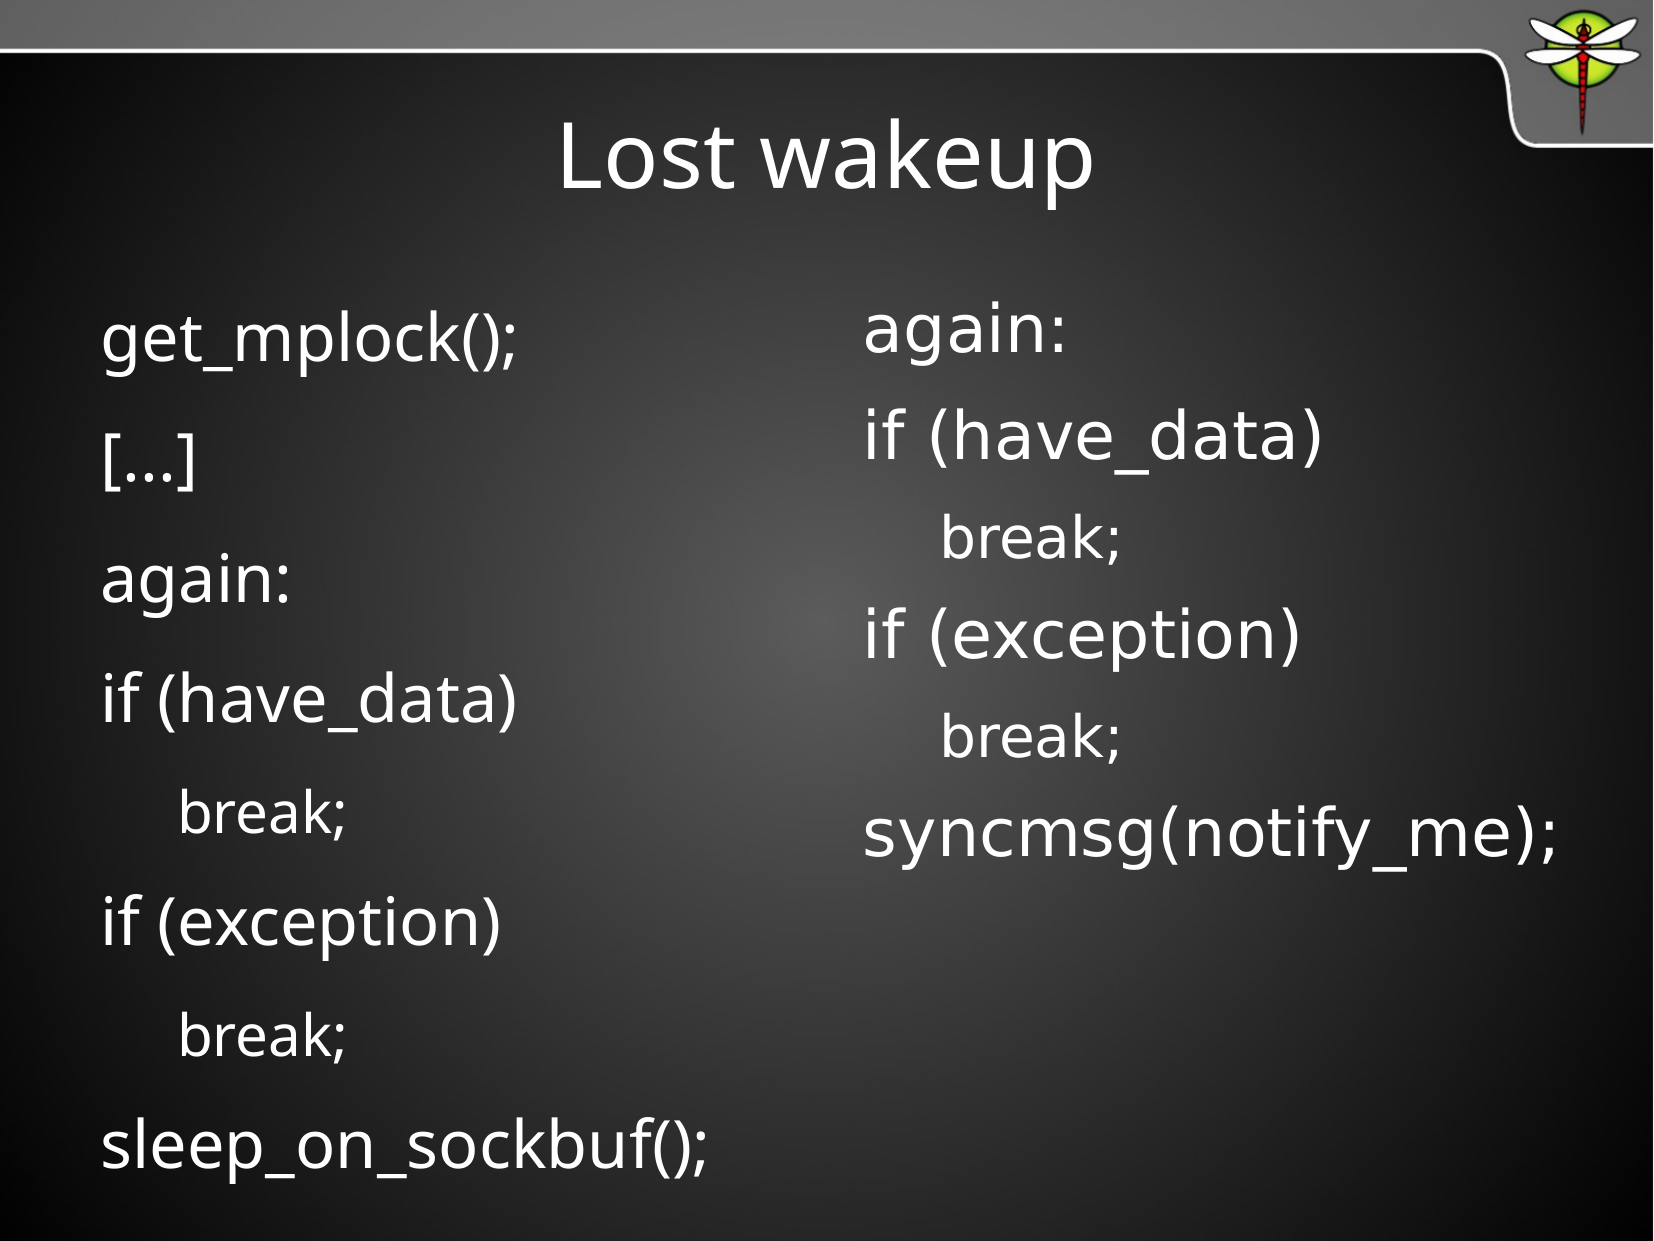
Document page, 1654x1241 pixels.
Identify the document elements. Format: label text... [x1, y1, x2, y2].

list again: if (have_data) break; if (exception) break; syncmsg(notify_me); [845, 290, 1572, 1094]
title Lost wakeup [82, 49, 1571, 257]
list get_mplock(); [...] again: if (have_data) break; if (exception) break; sleep_on_sockbuf(); [82, 290, 809, 1109]
picture [0, 0, 1654, 1241]
